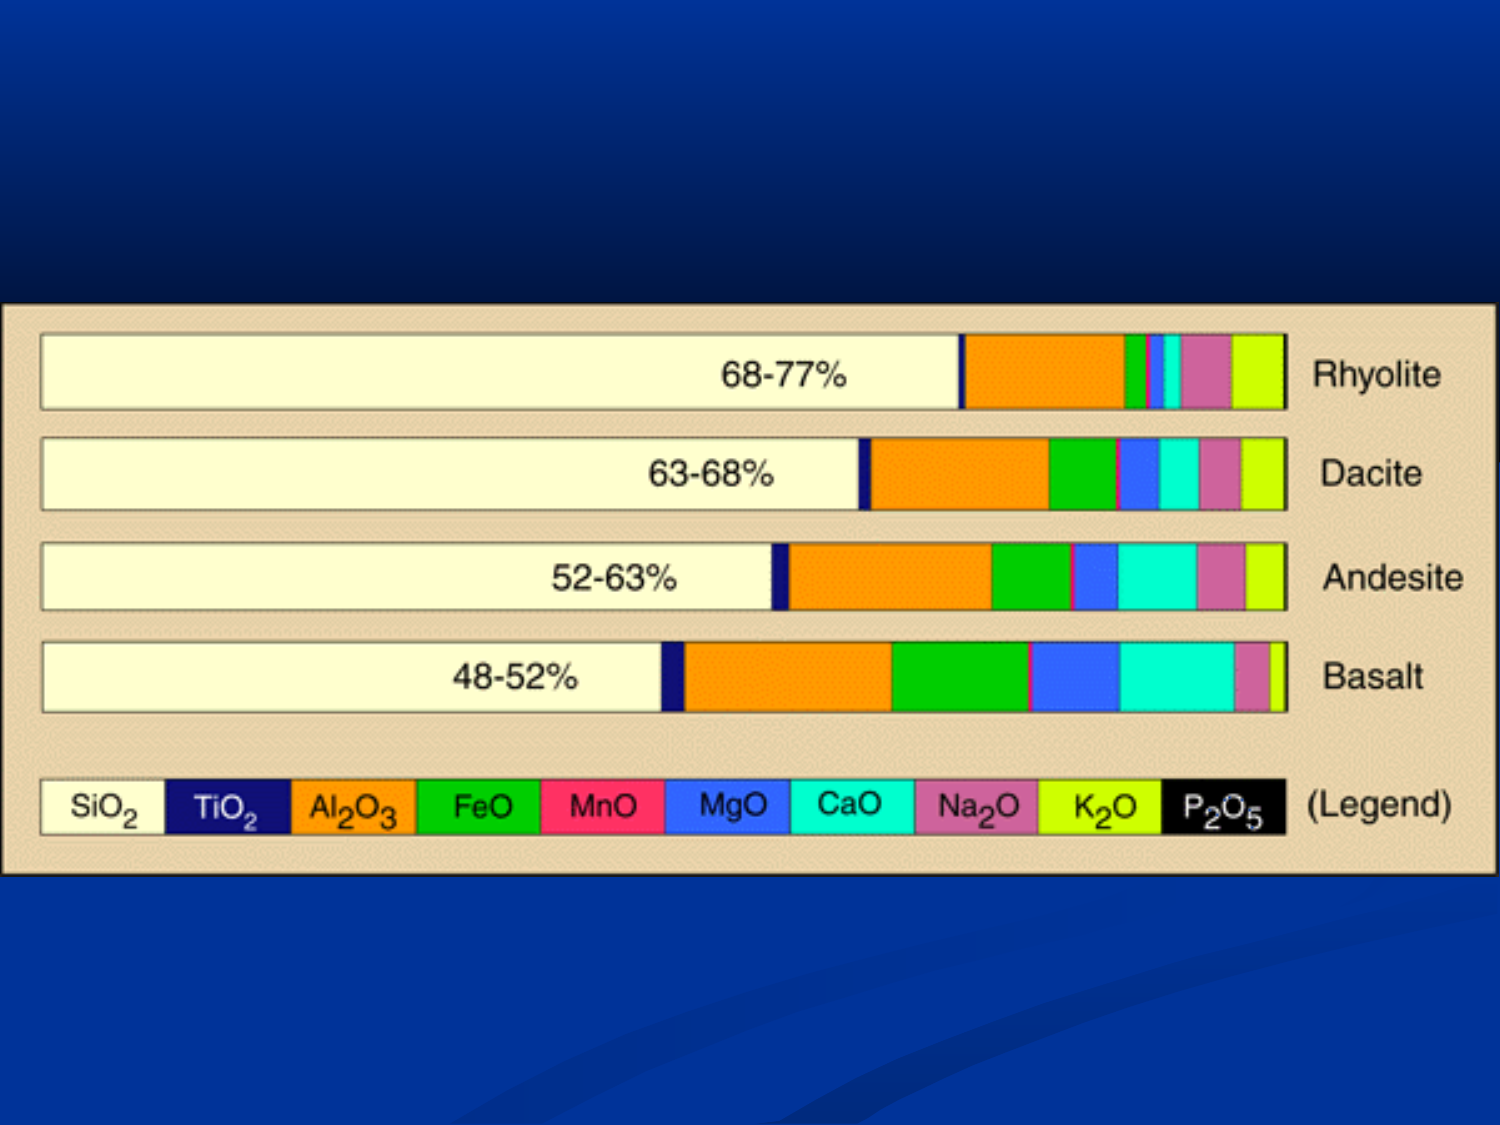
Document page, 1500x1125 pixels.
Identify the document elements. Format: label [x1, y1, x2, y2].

picture [0, 302, 1499, 877]
